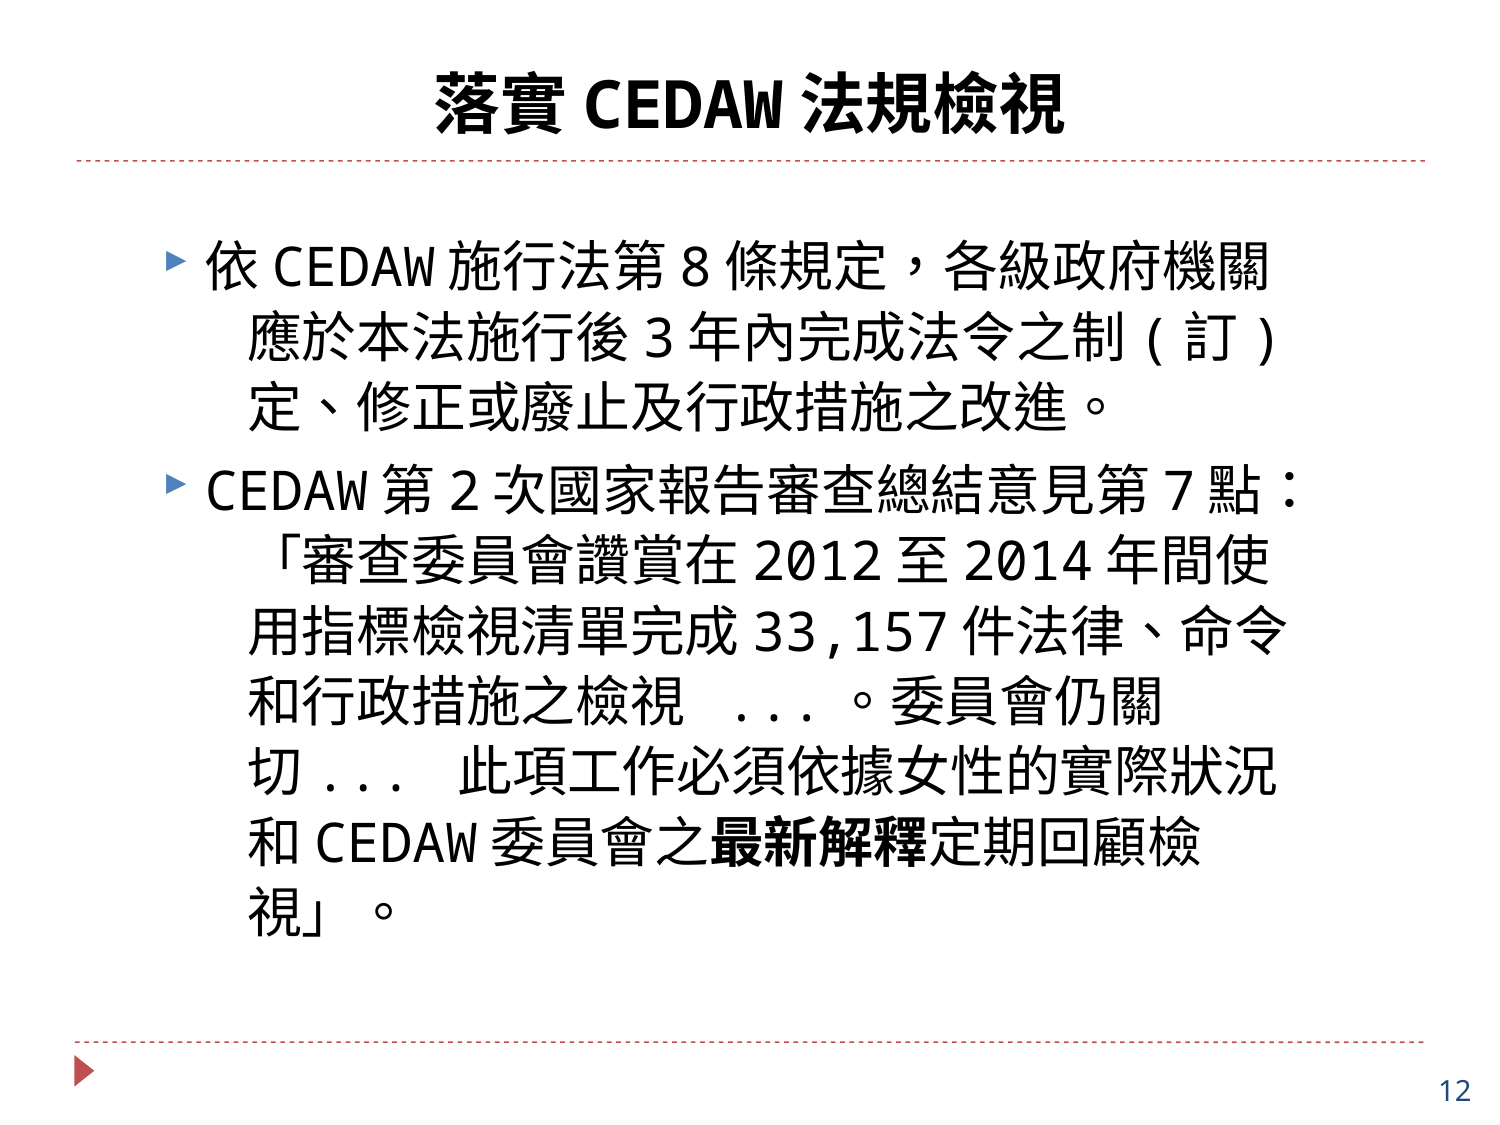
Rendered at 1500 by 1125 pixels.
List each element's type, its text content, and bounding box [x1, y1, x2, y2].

text_box 12 [1423, 1065, 1500, 1125]
title 落實CEDAW法規檢視 [75, 24, 1426, 150]
list 依CEDAW施行法第8條規定，各級政府機關應於本法施行後3年內完成法令之制(訂)定、修正或廢止及行政措施之改進。 CEDAW第2次國家報告審查總結意見第7點：「審查委員會讚賞在2012至2014年間使用指標檢視清單完成33,157件法律、命令和行政措施之檢視 ...。委員會仍關切... 此項工作必須依據女性的實際狀況和CEDAW委員會之最新解釋定期回顧檢視」。 [147, 219, 1317, 953]
